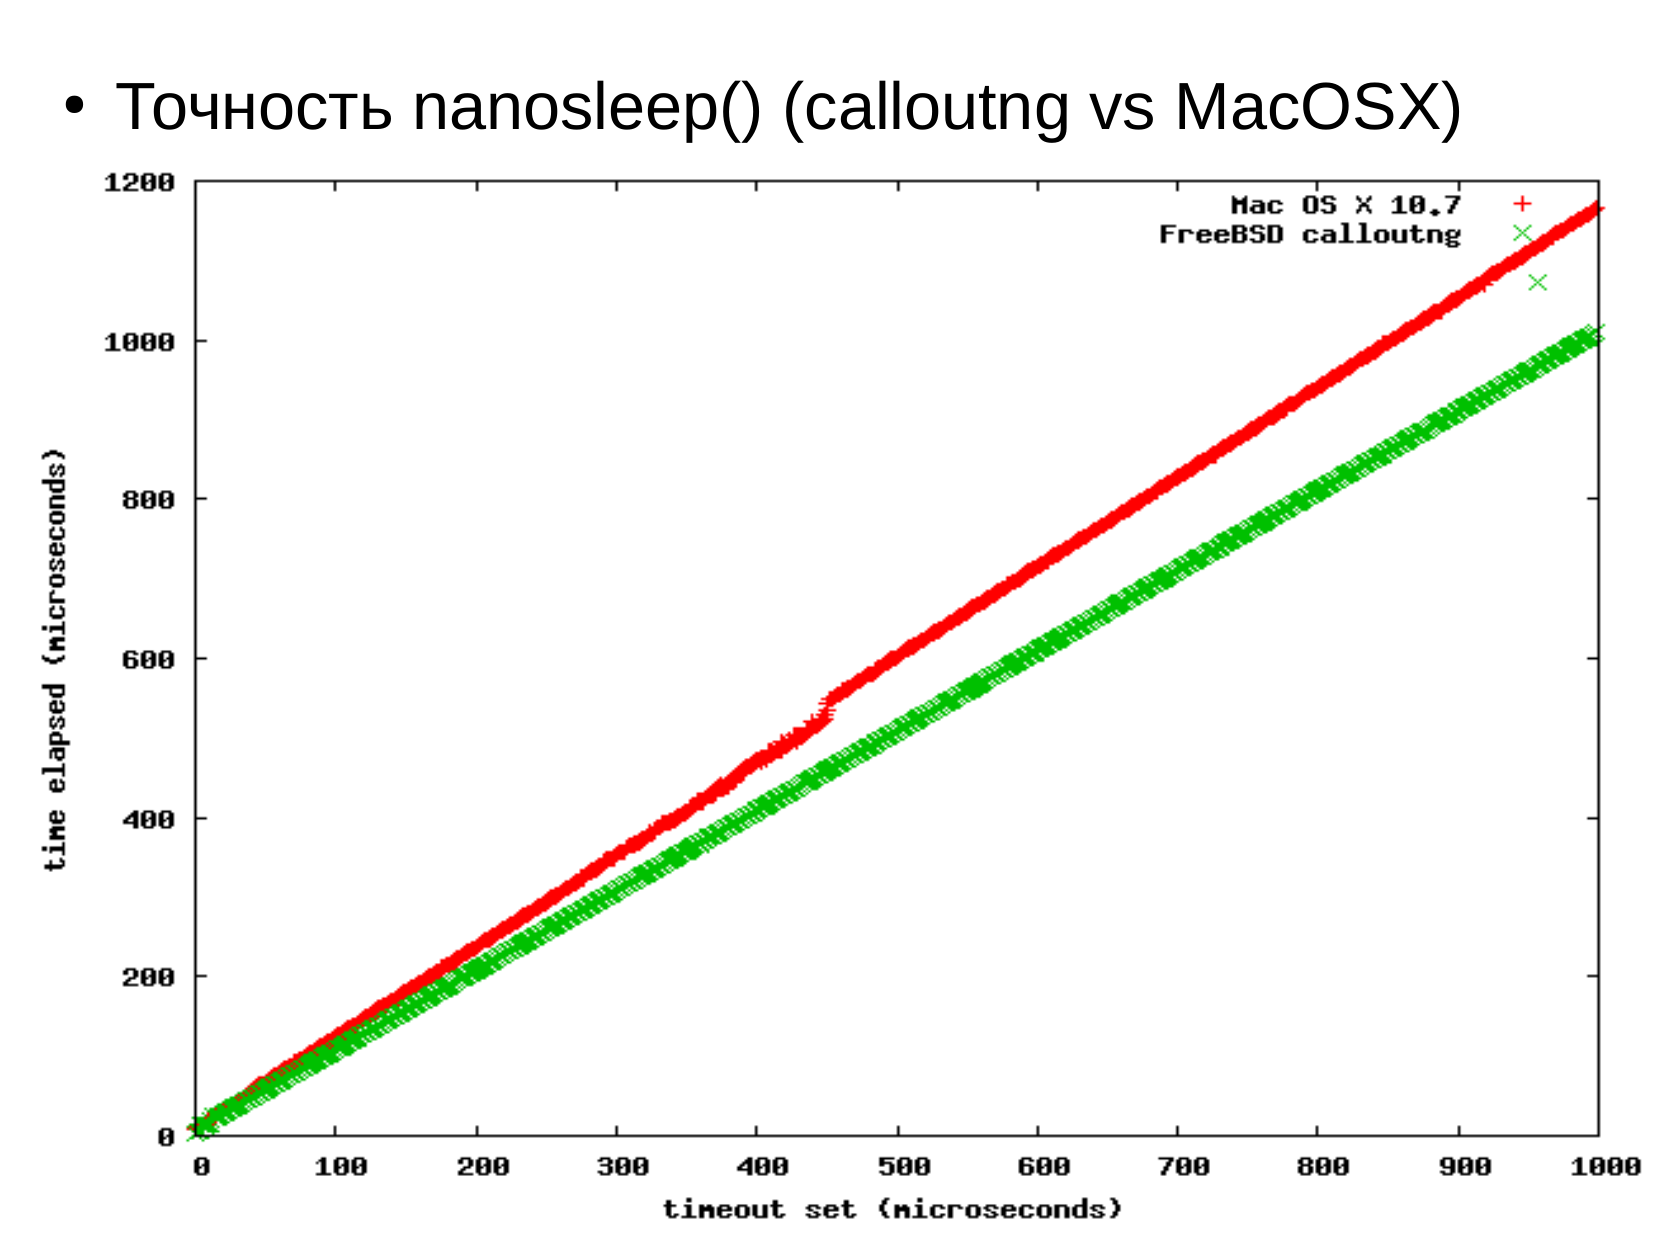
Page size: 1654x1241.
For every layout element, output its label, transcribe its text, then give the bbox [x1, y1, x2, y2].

list Точность nanosleep() (calloutng vs MacOSX) [45, 68, 1621, 149]
picture [30, 149, 1654, 1231]
